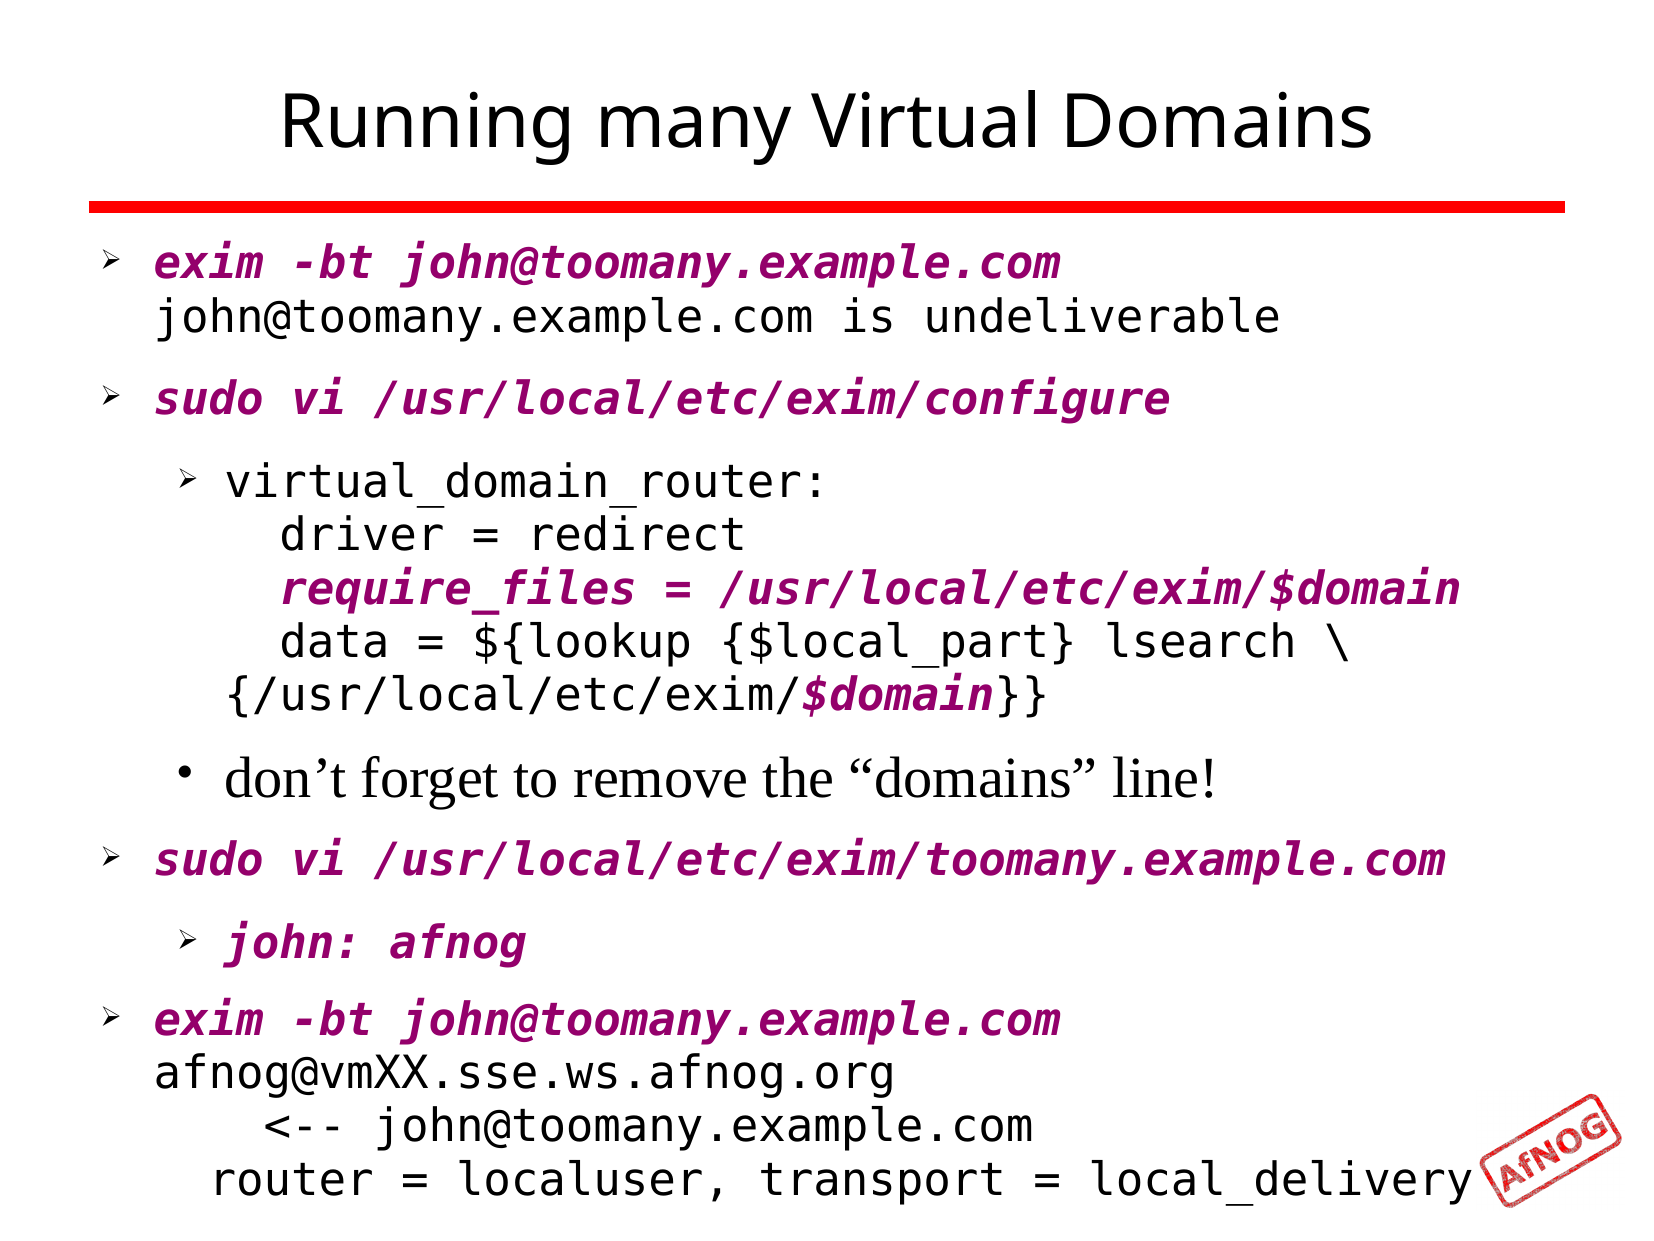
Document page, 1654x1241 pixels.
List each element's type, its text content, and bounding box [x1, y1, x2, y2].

picture [1476, 1090, 1625, 1211]
title Running many Virtual Domains [88, 29, 1565, 207]
list exim -bt john@toomany.example.com john@toomany.example.com is undeliverable sudo vi /usr/local/etc/exim/configure virtual_domain_router: driver = redirect require_files = /usr/local/etc/exim/$domain data = ${lookup {$local_part} lsearch \ {/usr/local/etc/exim/$domain}} don’t forget to remove the “domains” line! sudo vi /usr/local/etc/exim/toomany.example.com john: afnog exim -bt john@toomany.example.com afnog@vmXX.sse.ws.afnog.org <-- john@toomany.example.com router = localuser, transport = local_delivery [82, 236, 1571, 1207]
